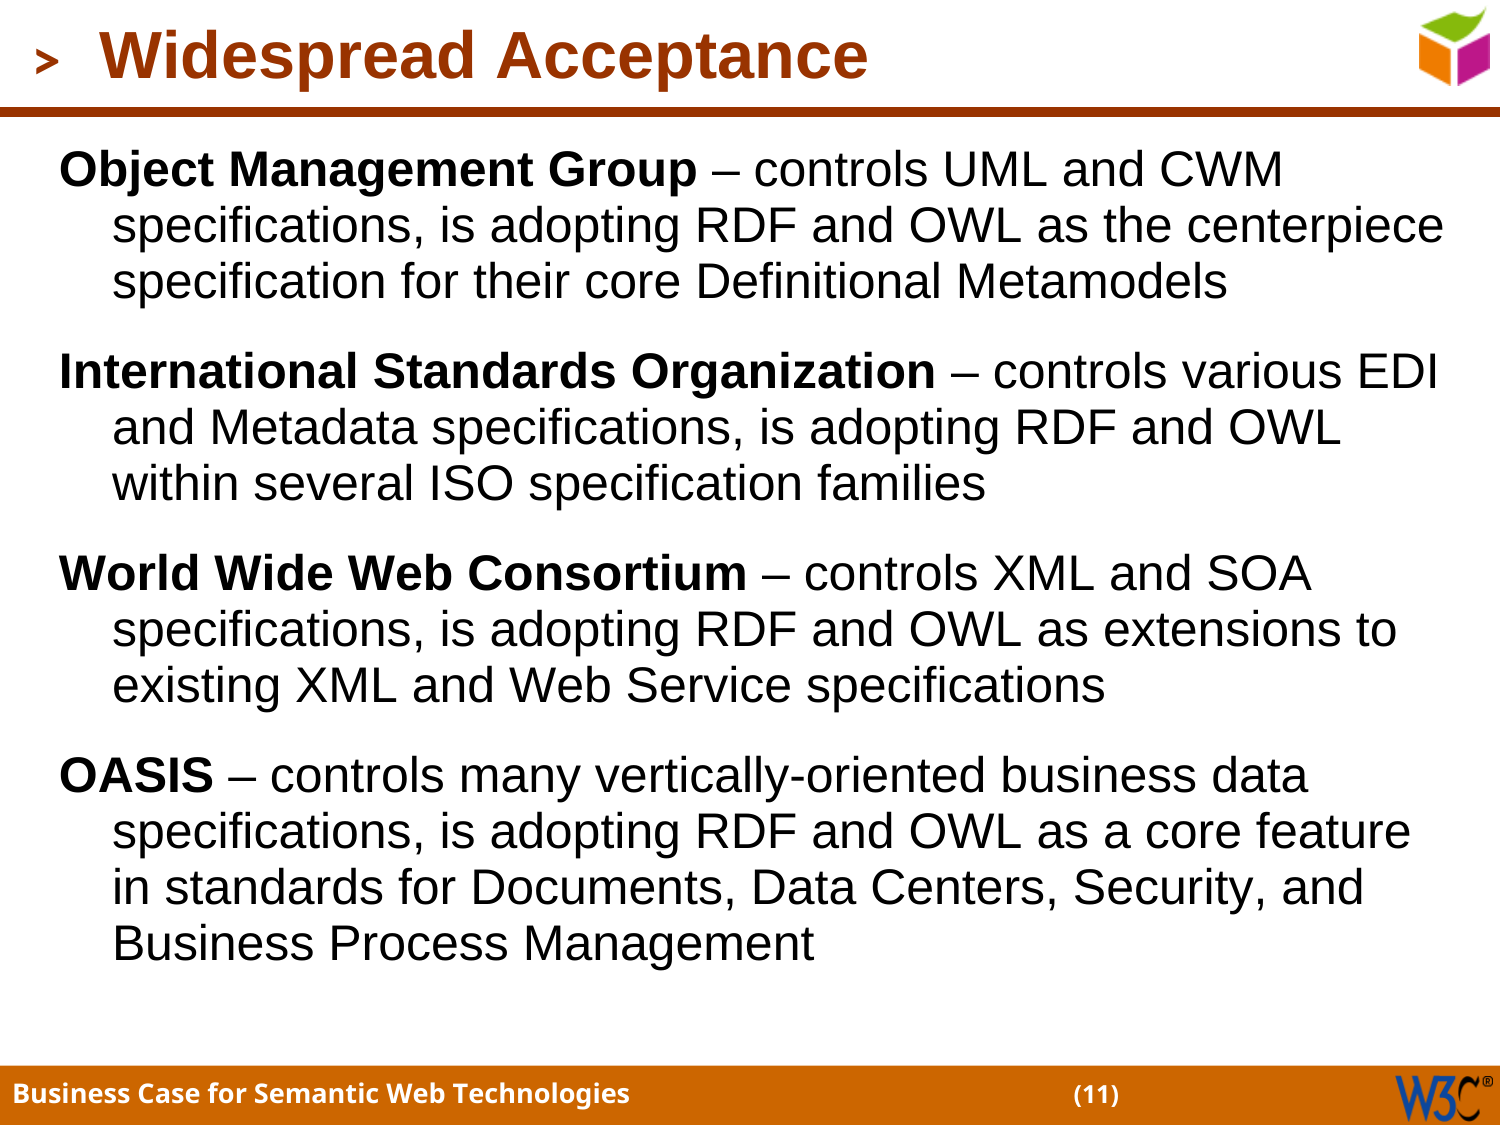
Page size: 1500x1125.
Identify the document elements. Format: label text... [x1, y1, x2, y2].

picture [1419, 5, 1490, 86]
title Widespread Acceptance [84, 0, 1354, 115]
list Object Management Group – controls UML and CWM specifications, is adopting RDF and OWL as the centerpiece specification for their core Definitional Metamodels International Standards Organization – controls various EDI and Metadata specifications, is adopting RDF and OWL within several ISO specification families World Wide Web Consortium – controls XML and SOA specifications, is adopting RDF and OWL as extensions to existing XML and Web Service specifications OASIS – controls many vertically-oriented business data specifications, is adopting RDF and OWL as a core feature in standards for Documents, Data Centers, Security, and Business Process Management [26, 133, 1473, 1044]
picture [1392, 1073, 1497, 1125]
